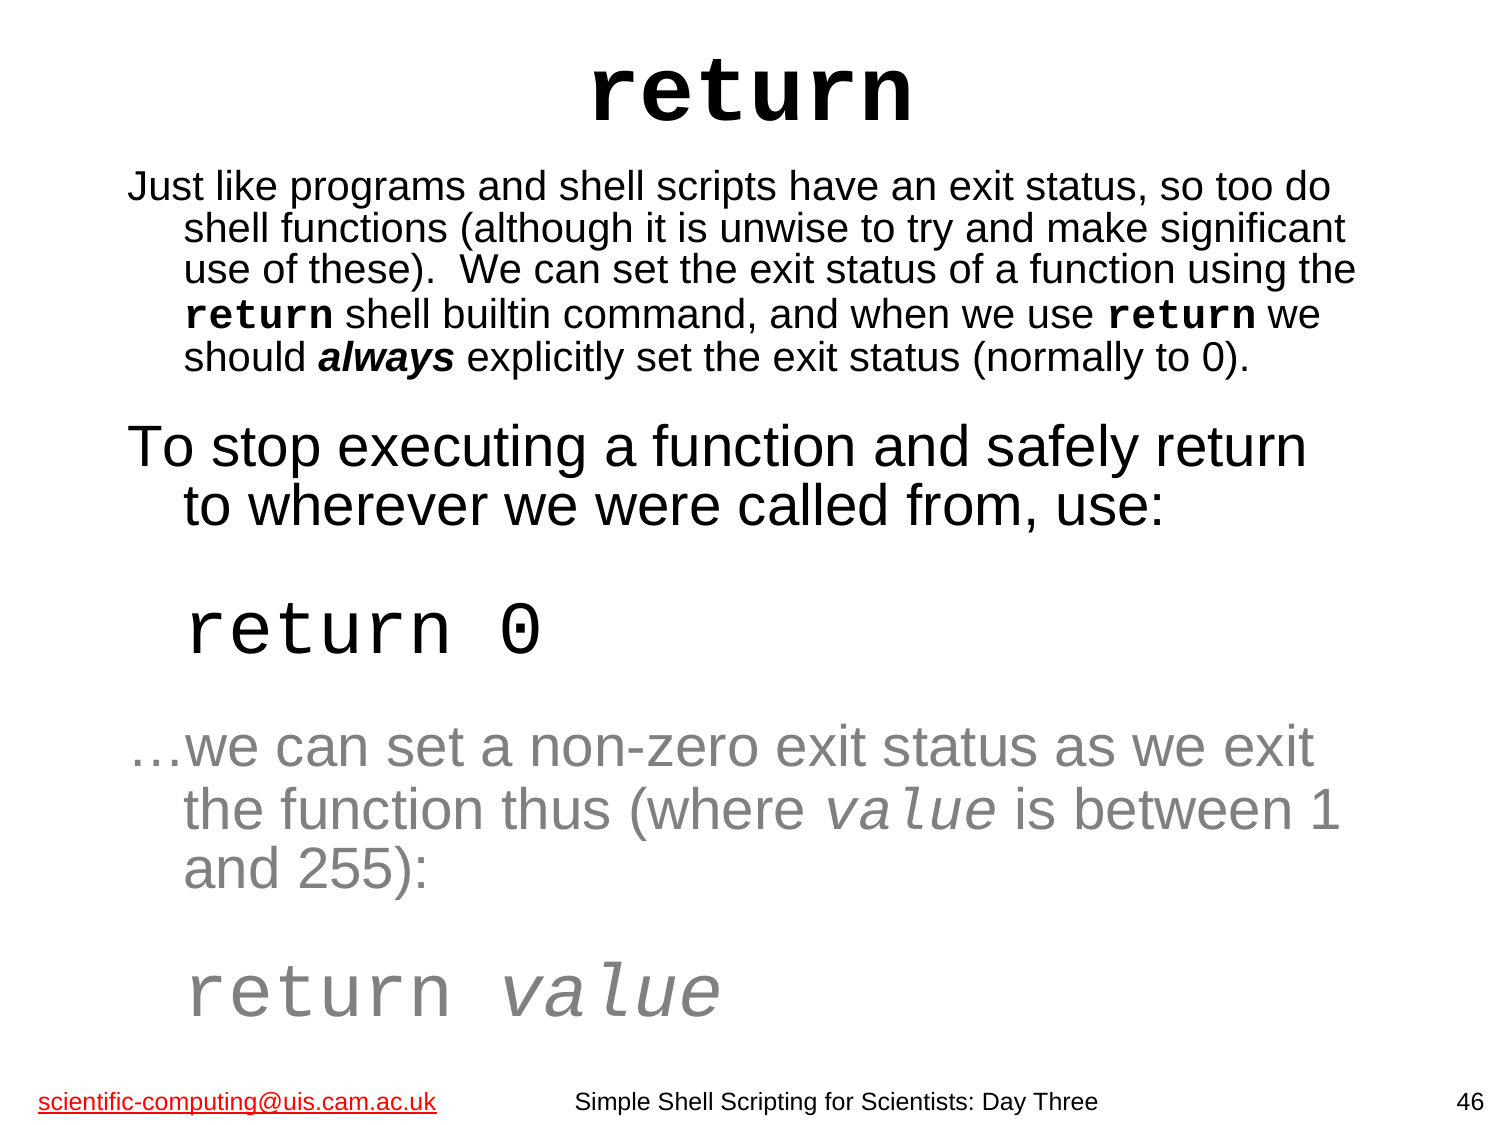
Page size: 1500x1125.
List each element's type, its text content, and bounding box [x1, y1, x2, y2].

title return [112, 36, 1388, 156]
list Just like programs and shell scripts have an exit status, so too do shell functions (although it is unwise to try and make significant use of these). We can set the exit status of a function using the return shell builtin command, and when we use return we should always explicitly set the exit status (normally to 0). To stop executing a function and safely return to wherever we were called from, use: return 0 …we can set a non-zero exit status as we exit the function thus (where value is between 1 and 255): return value [112, 159, 1388, 1045]
